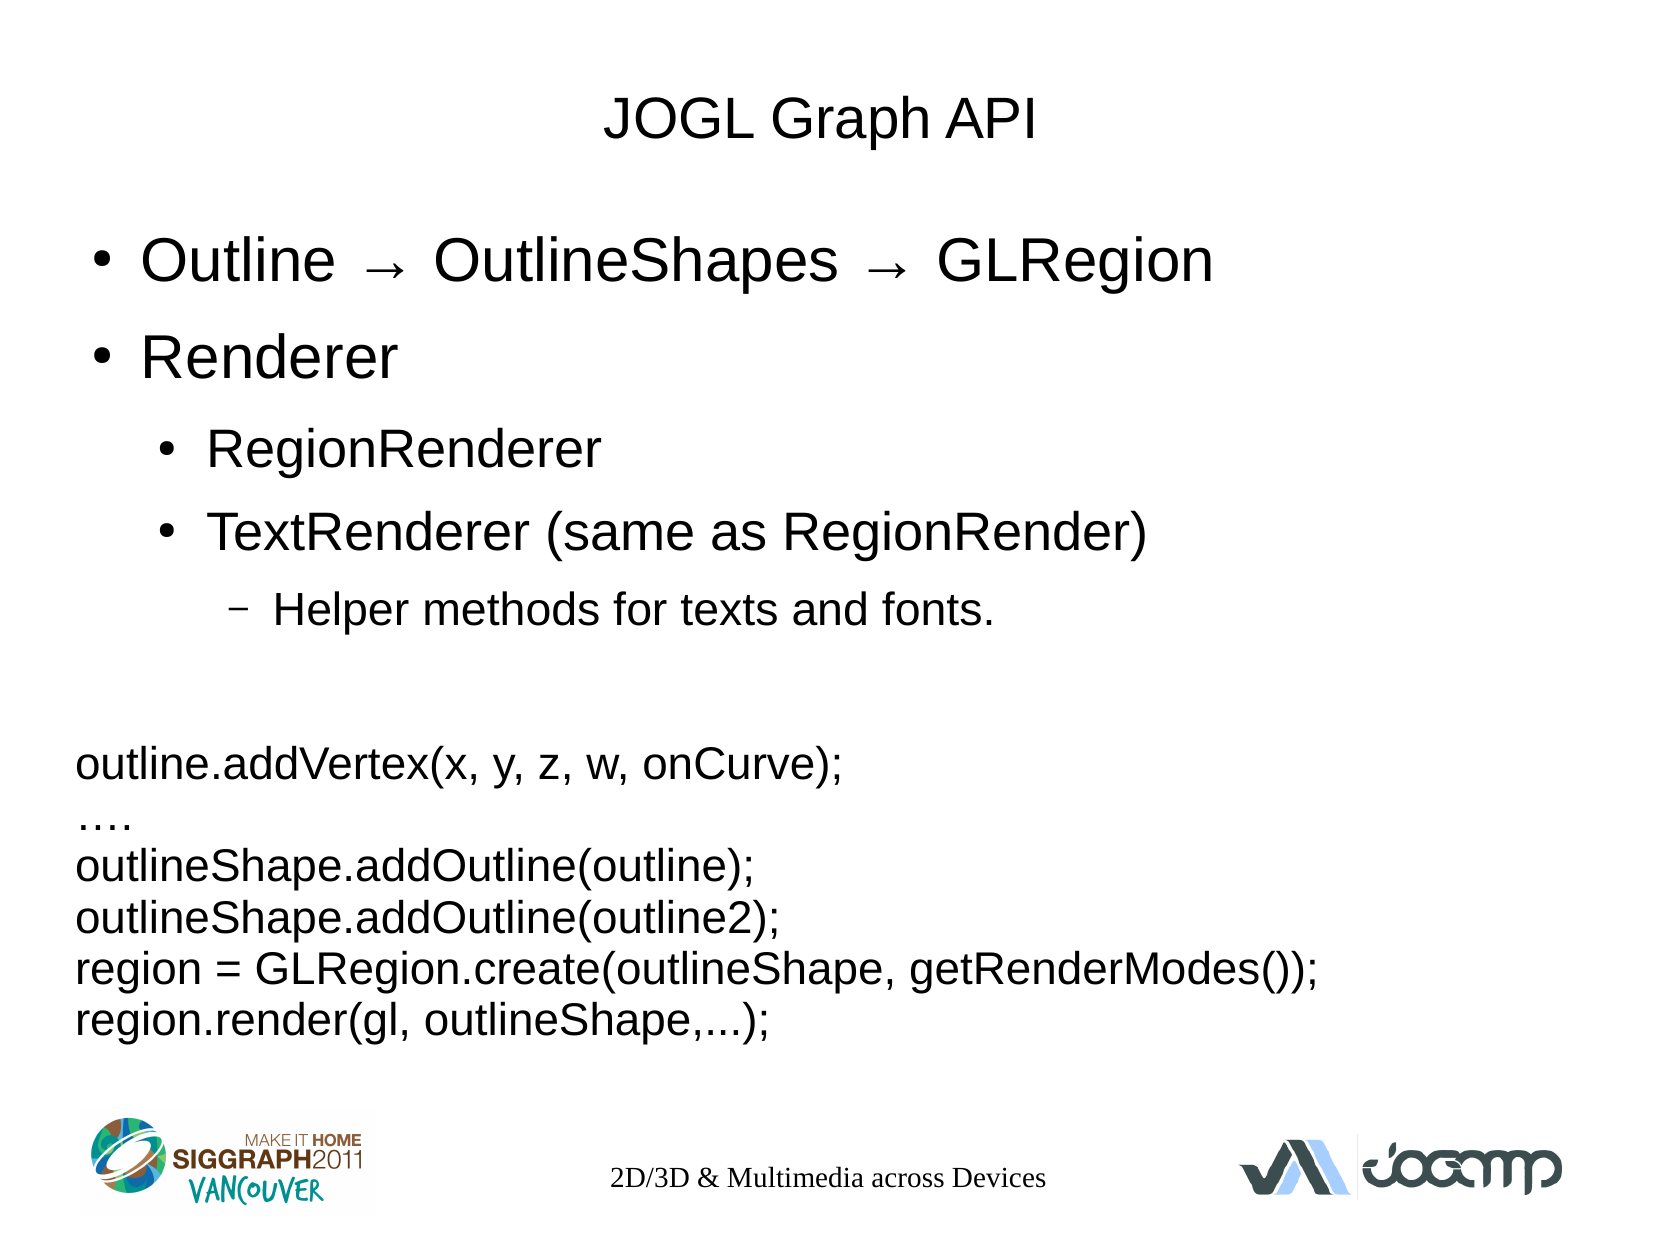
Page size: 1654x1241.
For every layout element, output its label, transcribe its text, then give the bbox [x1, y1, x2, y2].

picture [80, 1151, 376, 1217]
title JOGL Graph API [68, 56, 1576, 181]
list outline.addVertex(x, y, z, w, onCurve); …. outlineShape.addOutline(outline); outlineShape.addOutline(outline2); region = GLRegion.create(outlineShape, getRenderModes()); region.render(gl, outlineShape,...); [75, 737, 1571, 1151]
picture [1237, 1151, 1562, 1200]
list Outline → OutlineShapes → GLRegion Renderer RegionRenderer TextRenderer (same as RegionRender) Helper methods for texts and fonts. [75, 225, 1571, 638]
